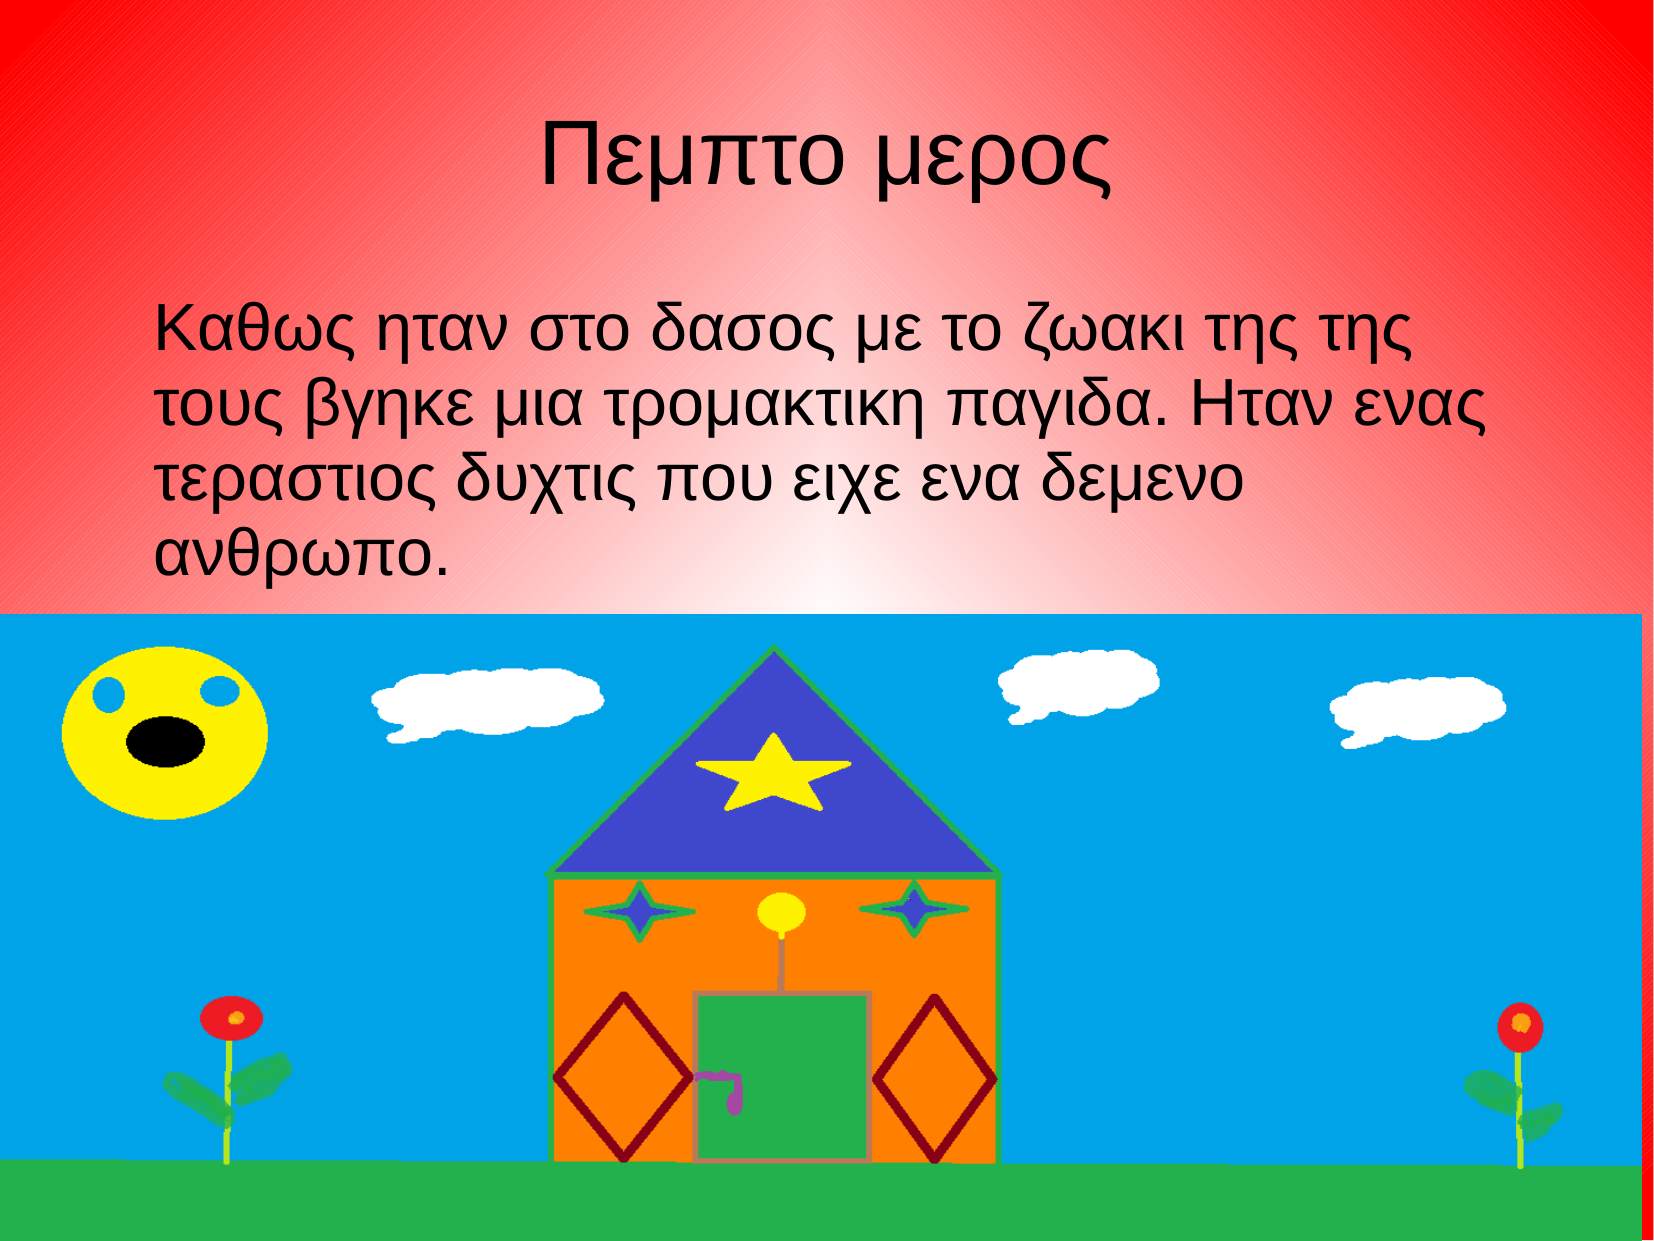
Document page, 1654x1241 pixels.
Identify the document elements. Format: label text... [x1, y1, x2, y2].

picture [0, 645, 1642, 1241]
picture [62, 647, 267, 819]
list Καθως ηταν στο δασος με το ζωακι της της τους βγηκε μια τρομακτικη παγιδα. Ηταν ενας τεραστιος δυχτις που ειχε ενα δεμενο ανθρωπο. [82, 290, 1538, 614]
title Πεμπτο μερος [82, 49, 1571, 257]
picture [372, 669, 604, 743]
picture [1330, 678, 1506, 748]
picture [999, 650, 1159, 724]
